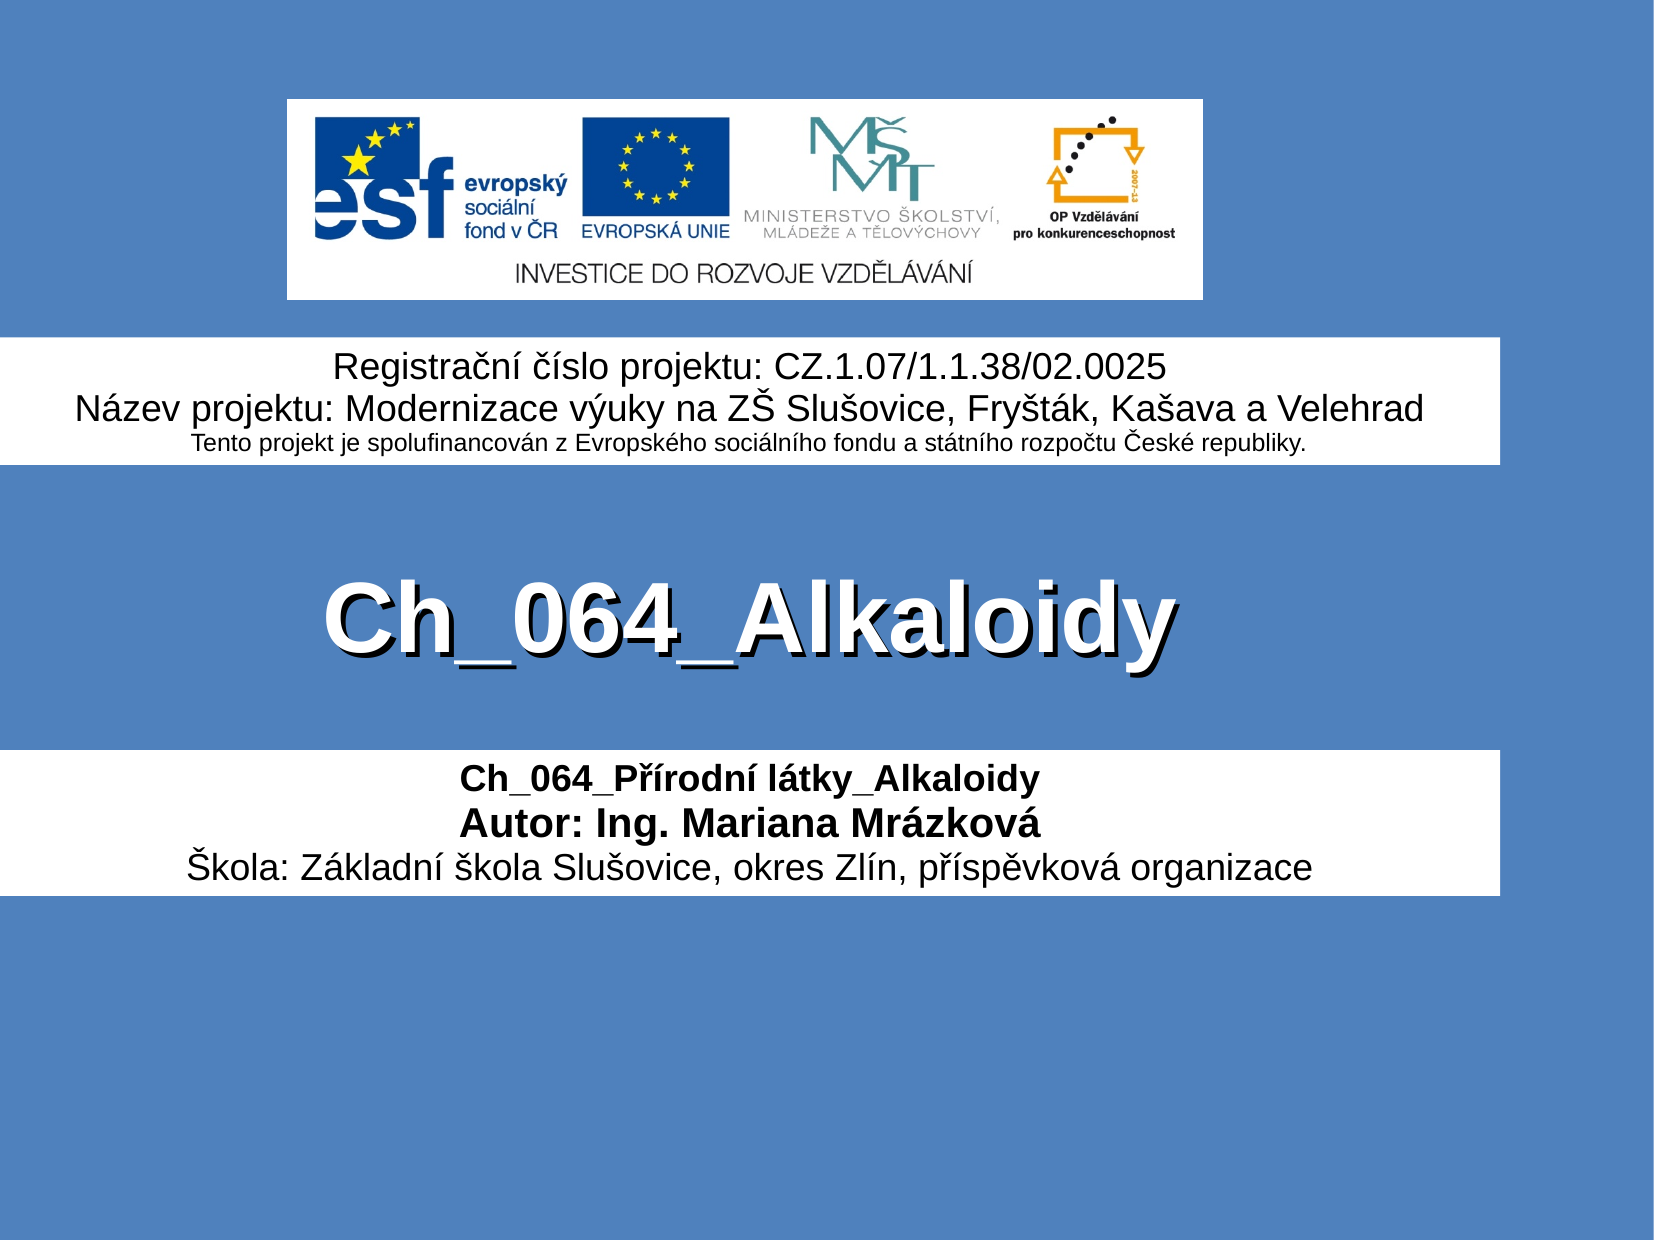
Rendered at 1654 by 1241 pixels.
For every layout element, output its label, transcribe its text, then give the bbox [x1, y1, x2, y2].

title Ch_064_Alkaloidy [112, 537, 1388, 688]
text_box Ch_064_Přírodní látky_Alkaloidy Autor: Ing. Mariana Mrázková Škola: Základní škola Slušovice, okres Zlín, příspěvková organizace [0, 750, 1501, 896]
picture [287, 99, 1203, 300]
text_box Registrační číslo projektu: CZ.1.07/1.1.38/02.0025 Název projektu: Modernizace výuky na ZŠ Slušovice, Fryšták, Kašava a Velehrad Tento projekt je spolufinancován z Evropského sociálního fondu a státního rozpočtu České republiky. [0, 337, 1501, 465]
